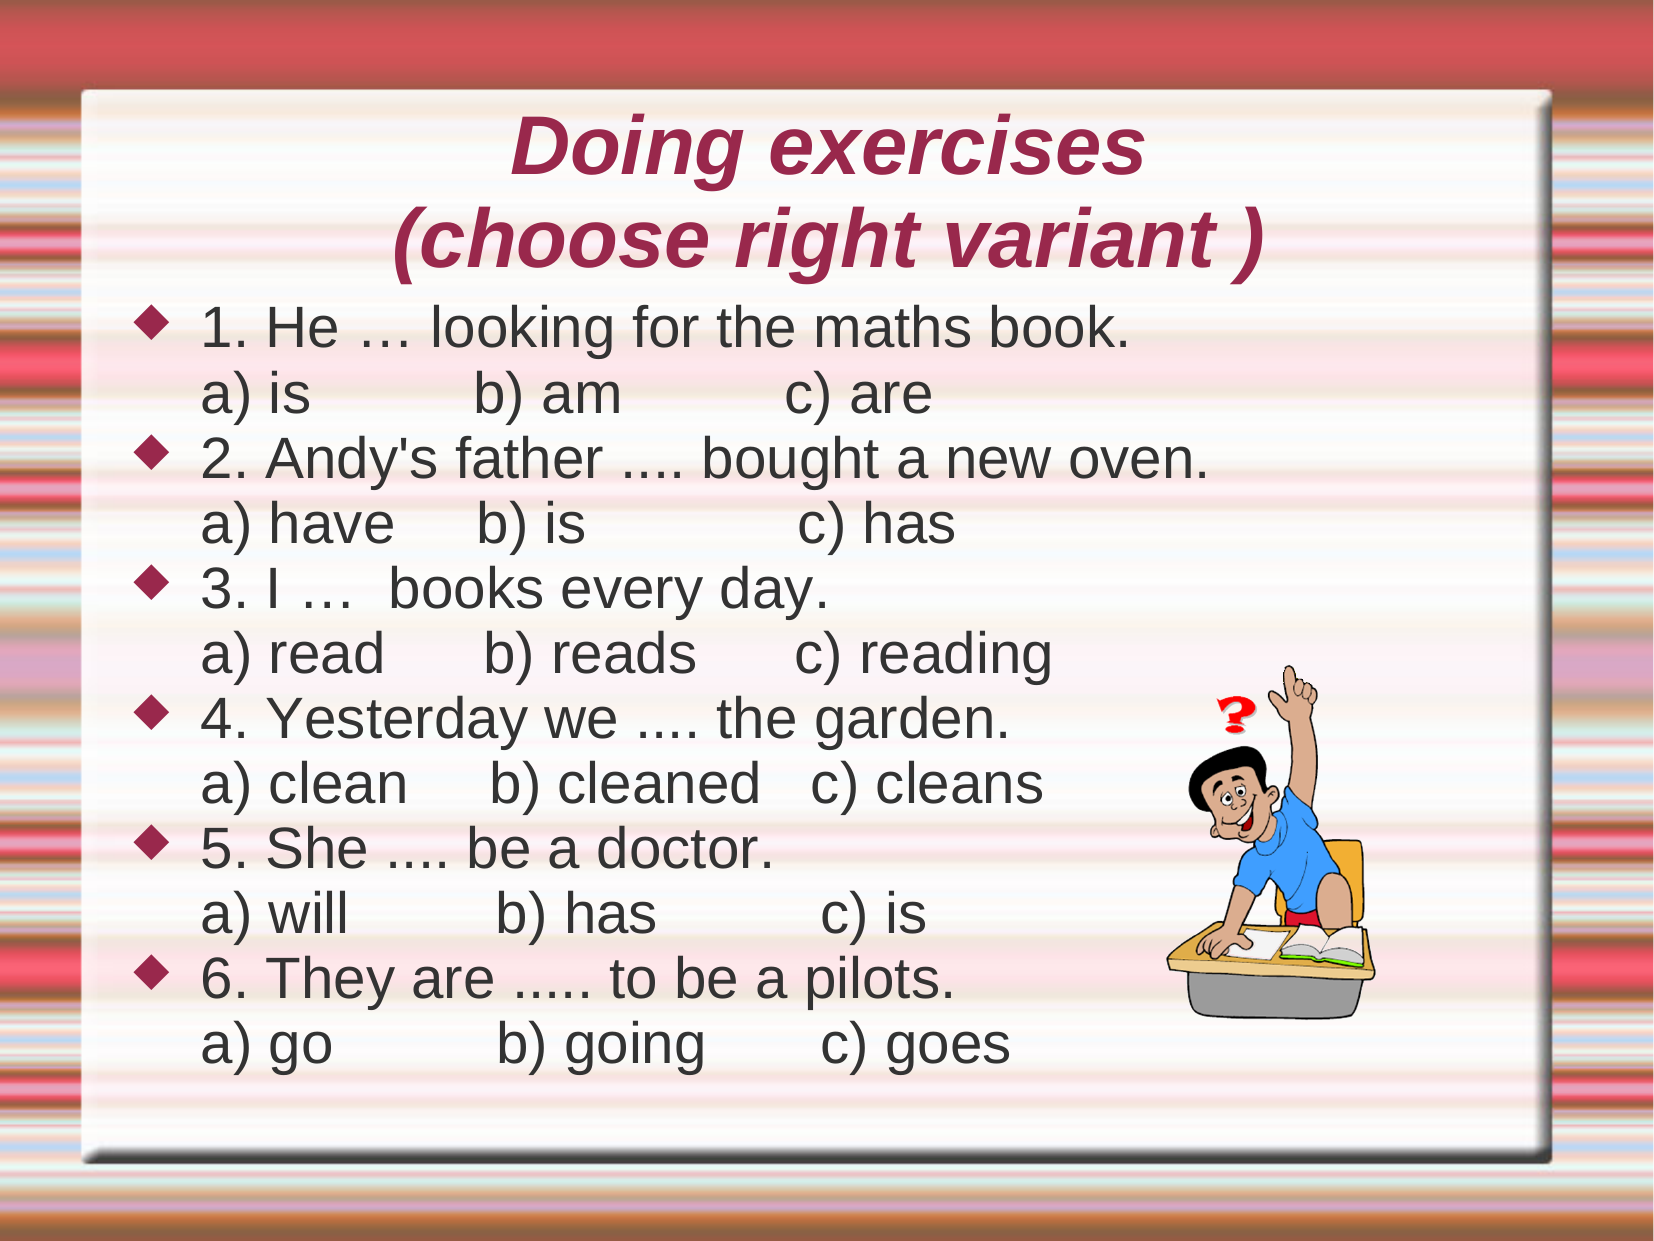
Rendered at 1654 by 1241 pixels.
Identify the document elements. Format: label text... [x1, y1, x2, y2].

list 1. He … looking for the maths book. a) is b) am c) are 2. Andy's father .... bought a new oven. a) have b) is c) has 3. I … books every day. a) read b) reads c) reading 4. Yesterday we .... the garden. a) clean b) cleaned c) cleans 5. She .... be a doctor. a) will b) has c) is 6. They are ..... to be a pilots. a) go b) going c) goes [118, 295, 1516, 1133]
picture [0, 0, 1654, 1241]
title Doing exercises (choose right variant ) [123, 99, 1536, 286]
